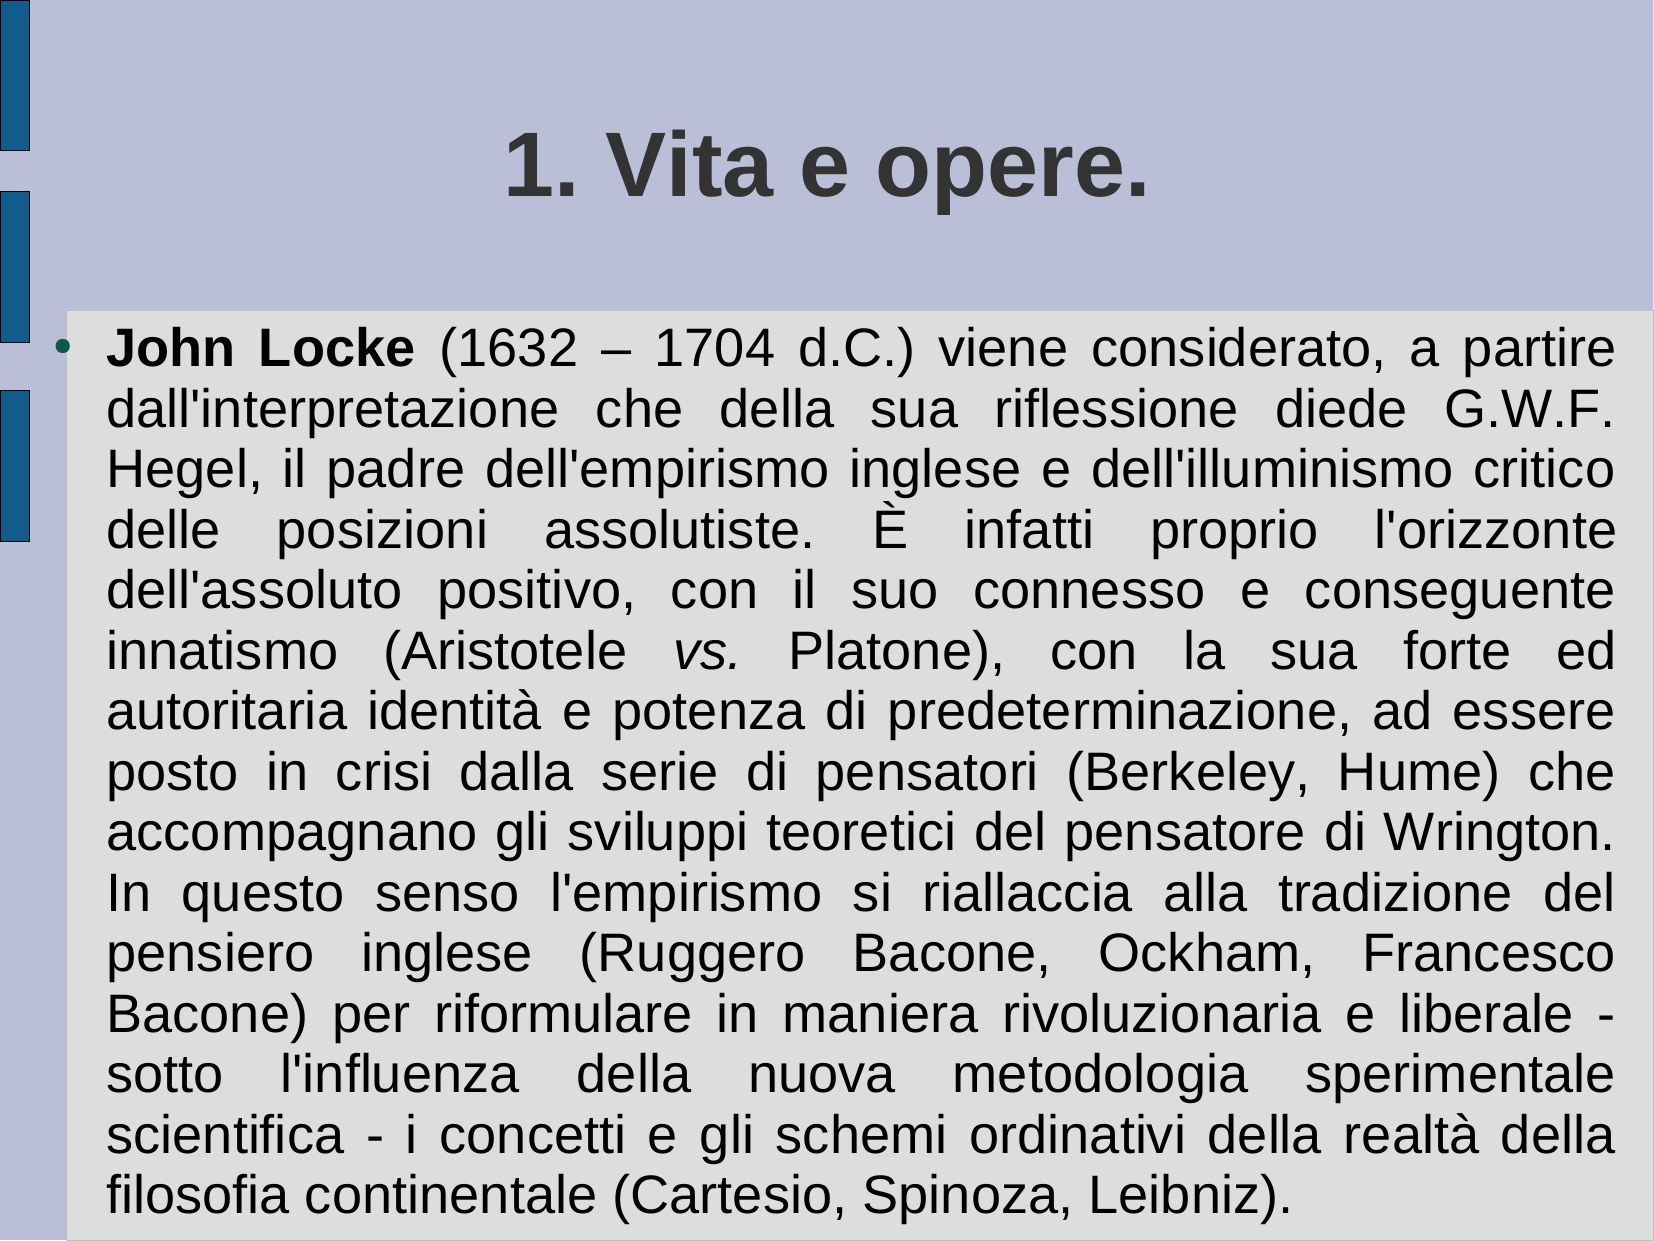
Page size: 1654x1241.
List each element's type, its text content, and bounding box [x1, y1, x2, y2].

title 1. Vita e opere. [121, 61, 1534, 269]
list John Locke (1632 – 1704 d.C.) viene considerato, a partire dall'interpretazione che della sua riflessione diede G.W.F. Hegel, il padre dell'empirismo inglese e dell'illuminismo critico delle posizioni assolutiste. È infatti proprio l'orizzonte dell'assoluto positivo, con il suo connesso e conseguente innatismo (Aristotele vs. Platone), con la sua forte ed autoritaria identità e potenza di predeterminazione, ad essere posto in crisi dalla serie di pensatori (Berkeley, Hume) che accompagnano gli sviluppi teoretici del pensatore di Wrington. In questo senso l'empirismo si riallaccia alla tradizione del pensiero inglese (Ruggero Bacone, Ockham, Francesco Bacone) per riformulare in maniera rivoluzionaria e liberale - sotto l'influenza della nuova metodologia sperimentale scientifica - i concetti e gli schemi ordinativi della realtà della filosofia continentale (Cartesio, Spinoza, Leibniz). [35, 317, 1619, 1228]
